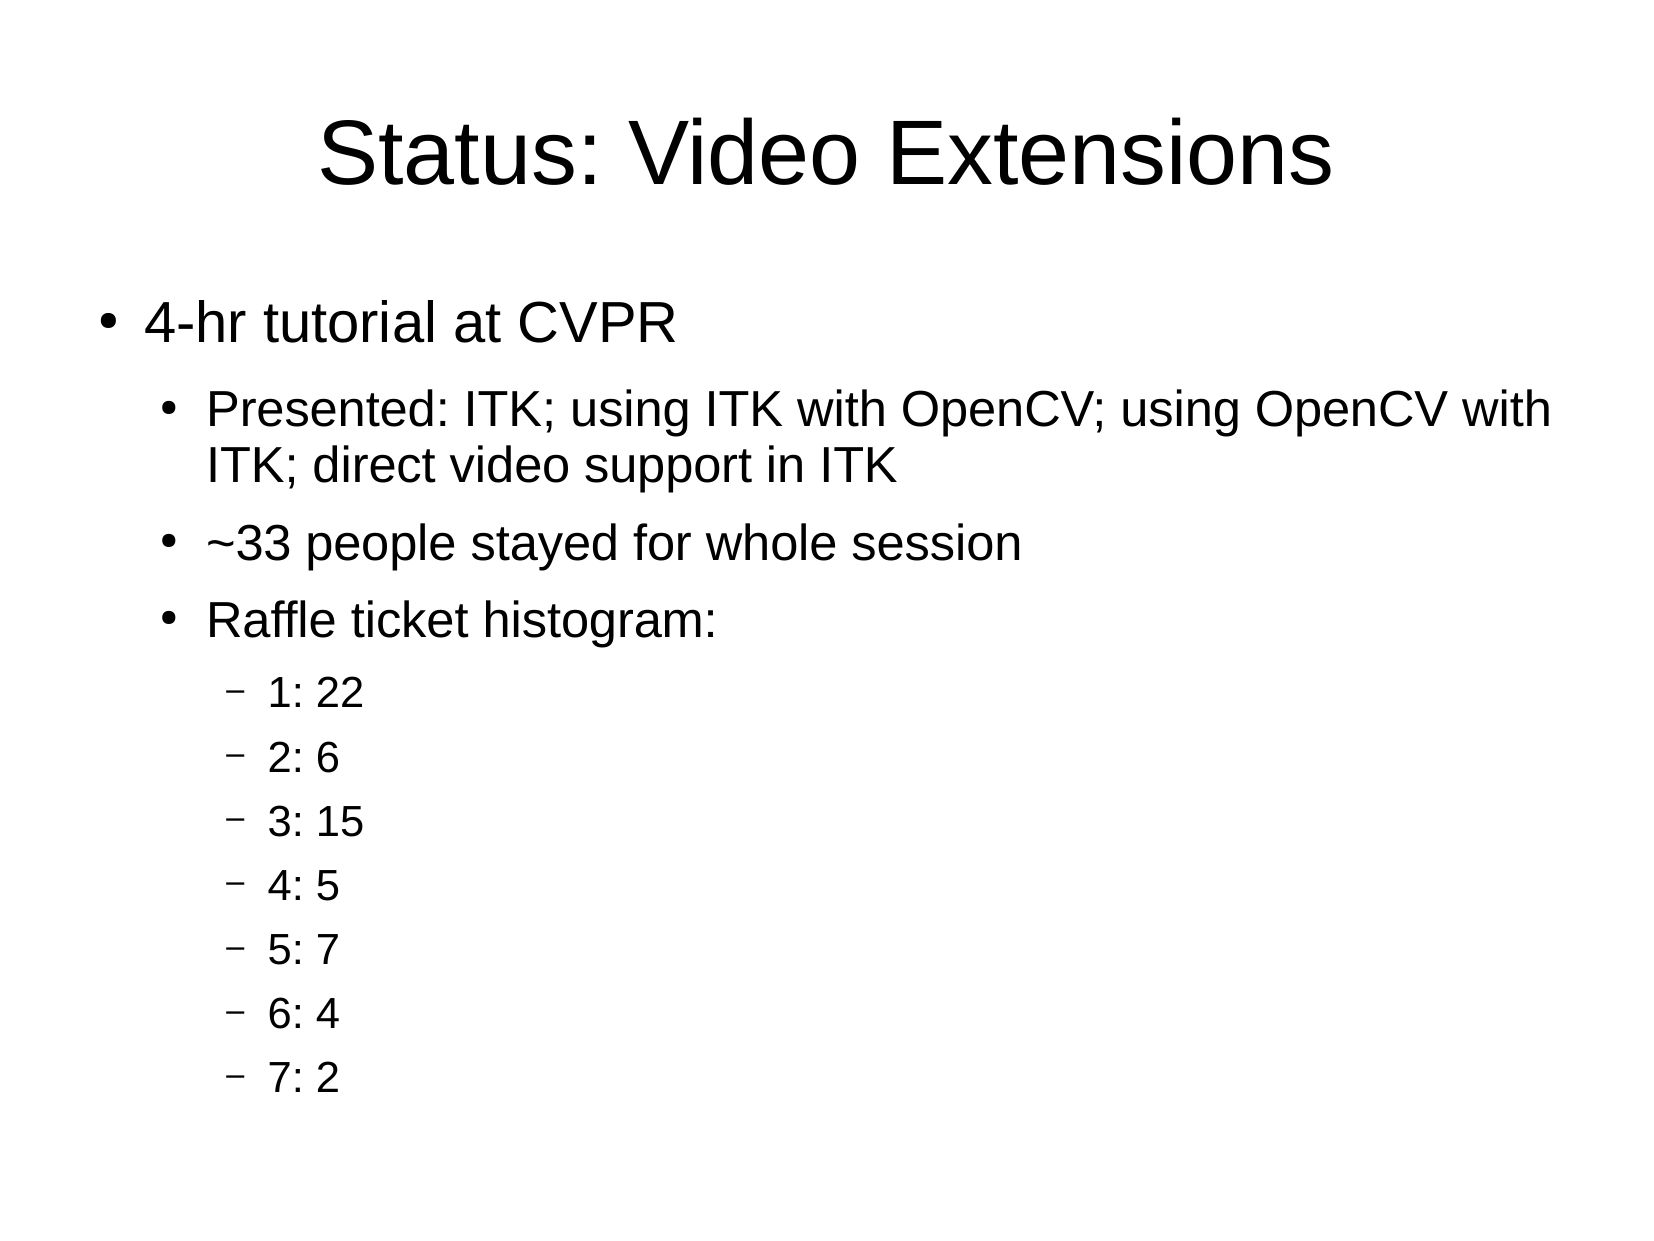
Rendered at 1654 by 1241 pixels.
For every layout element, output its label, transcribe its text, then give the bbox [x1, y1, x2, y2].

title Status: Video Extensions [82, 49, 1571, 257]
list 4-hr tutorial at CVPR Presented: ITK; using ITK with OpenCV; using OpenCV with ITK; direct video support in ITK ~33 people stayed for whole session Raffle ticket histogram: 1: 22 2: 6 3: 15 4: 5 5: 7 6: 4 7: 2 [82, 290, 1571, 1109]
